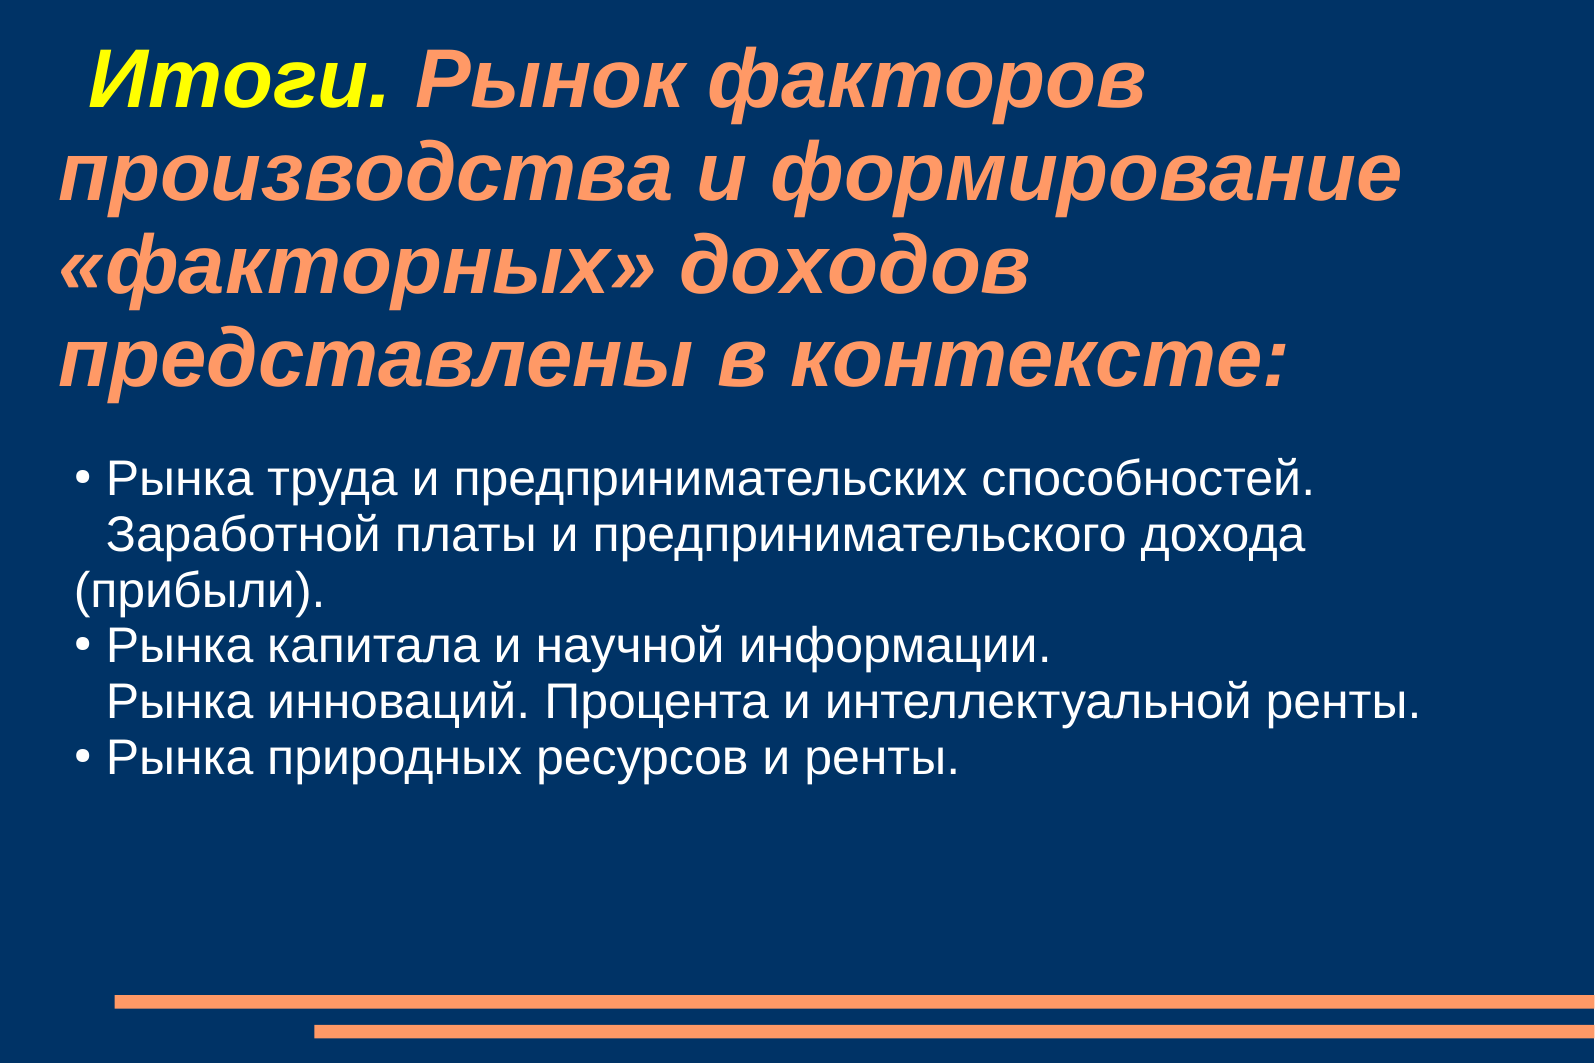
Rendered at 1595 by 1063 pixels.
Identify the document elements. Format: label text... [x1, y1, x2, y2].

title Итоги. Рынок факторов производства и формирование «факторных» доходов представлены в контексте: [59, 32, 1506, 442]
text_box Рынка труда и предпринимательских способностей. Заработной платы и предпринимательского дохода (прибыли). Рынка капитала и научной информации. Рынка инноваций. Процента и интеллектуальной ренты. Рынка природных ресурсов и ренты. [59, 442, 1506, 793]
